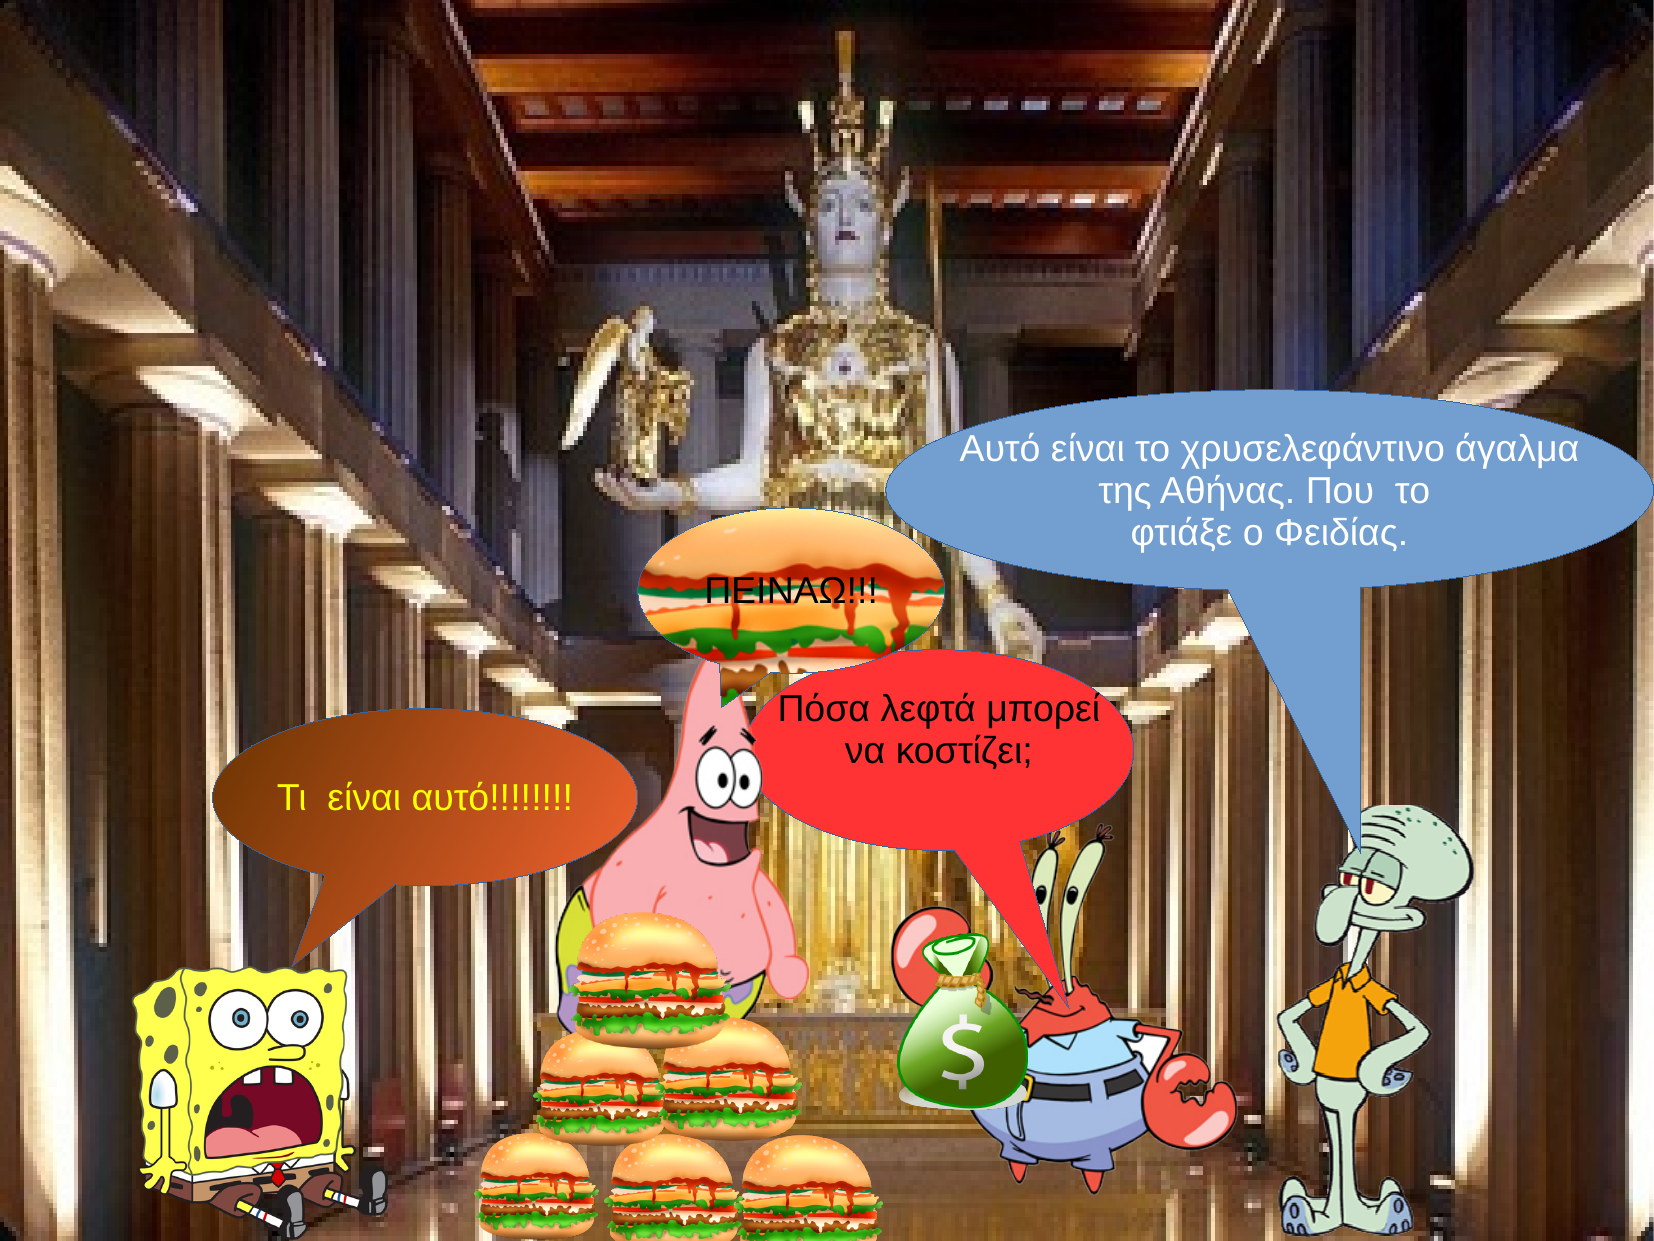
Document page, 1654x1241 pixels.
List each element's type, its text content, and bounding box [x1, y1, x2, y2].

text_box Τι είναι αυτό!!!!!!!! [212, 708, 472, 967]
text_box Πόσα λεφτά μπορεί να κοστίζει; [915, 649, 1134, 1009]
picture [0, 0, 1654, 1241]
text_box ΠΕΙΝΑΩ!!! [637, 507, 945, 708]
text_box Αυτό είναι το χρυσελεφάντινο άγαλμα της Αθήνας. Που το φτιάξε ο Φειδίας. [885, 389, 1654, 854]
